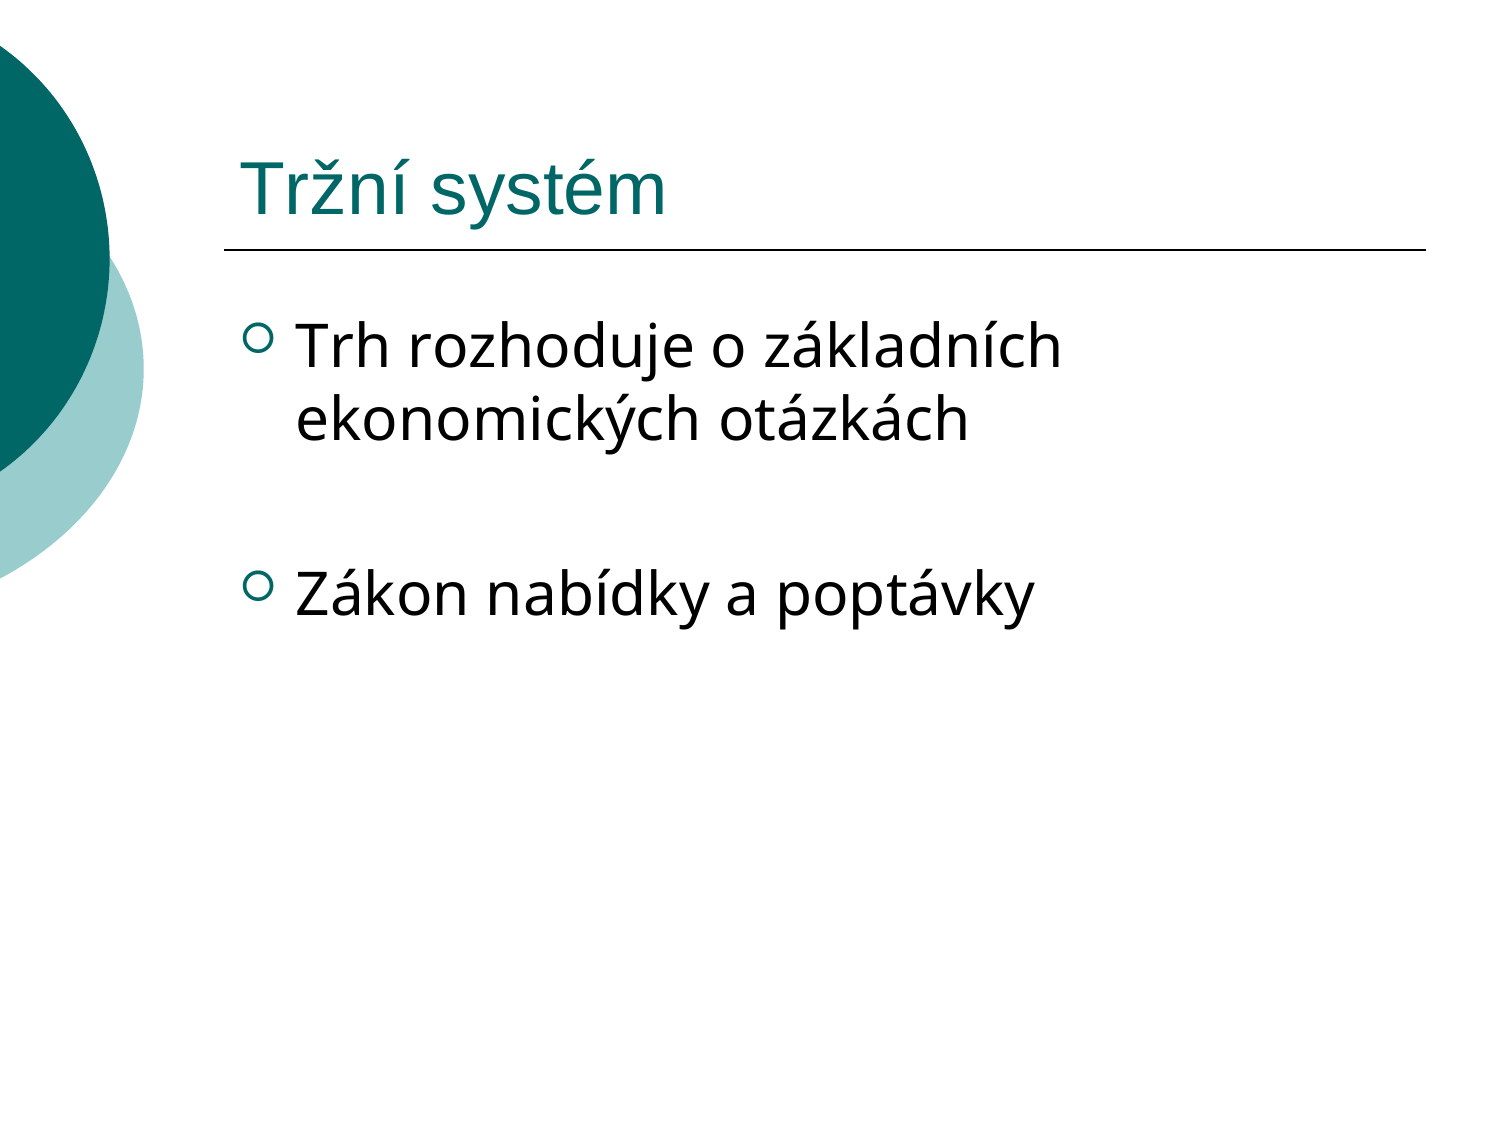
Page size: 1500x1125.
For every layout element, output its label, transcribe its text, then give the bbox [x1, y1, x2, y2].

list Trh rozhoduje o základních ekonomických otázkách Zákon nabídky a poptávky [224, 299, 1425, 975]
title Tržní systém [224, 49, 1425, 237]
